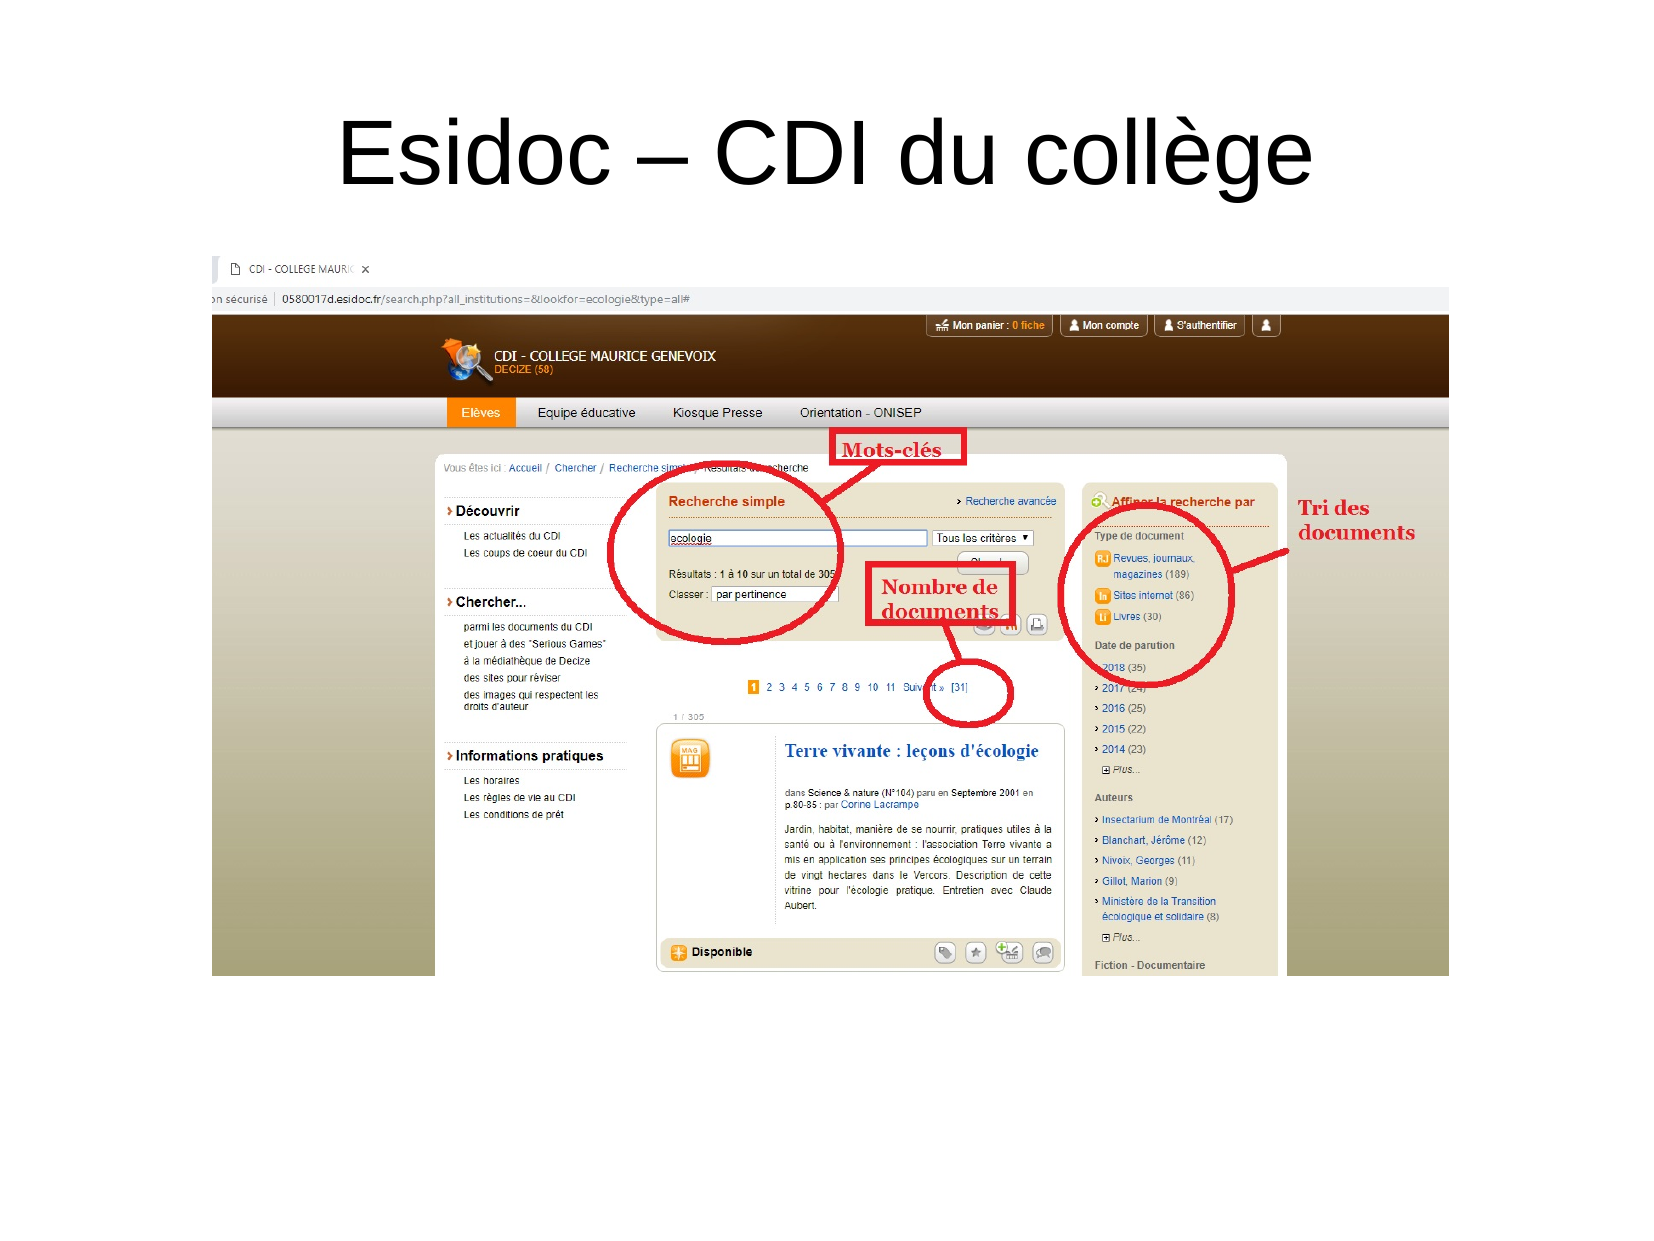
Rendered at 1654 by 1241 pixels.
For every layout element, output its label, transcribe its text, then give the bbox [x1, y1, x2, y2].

picture [212, 256, 1449, 976]
title Esidoc – CDI du collège [82, 49, 1571, 257]
